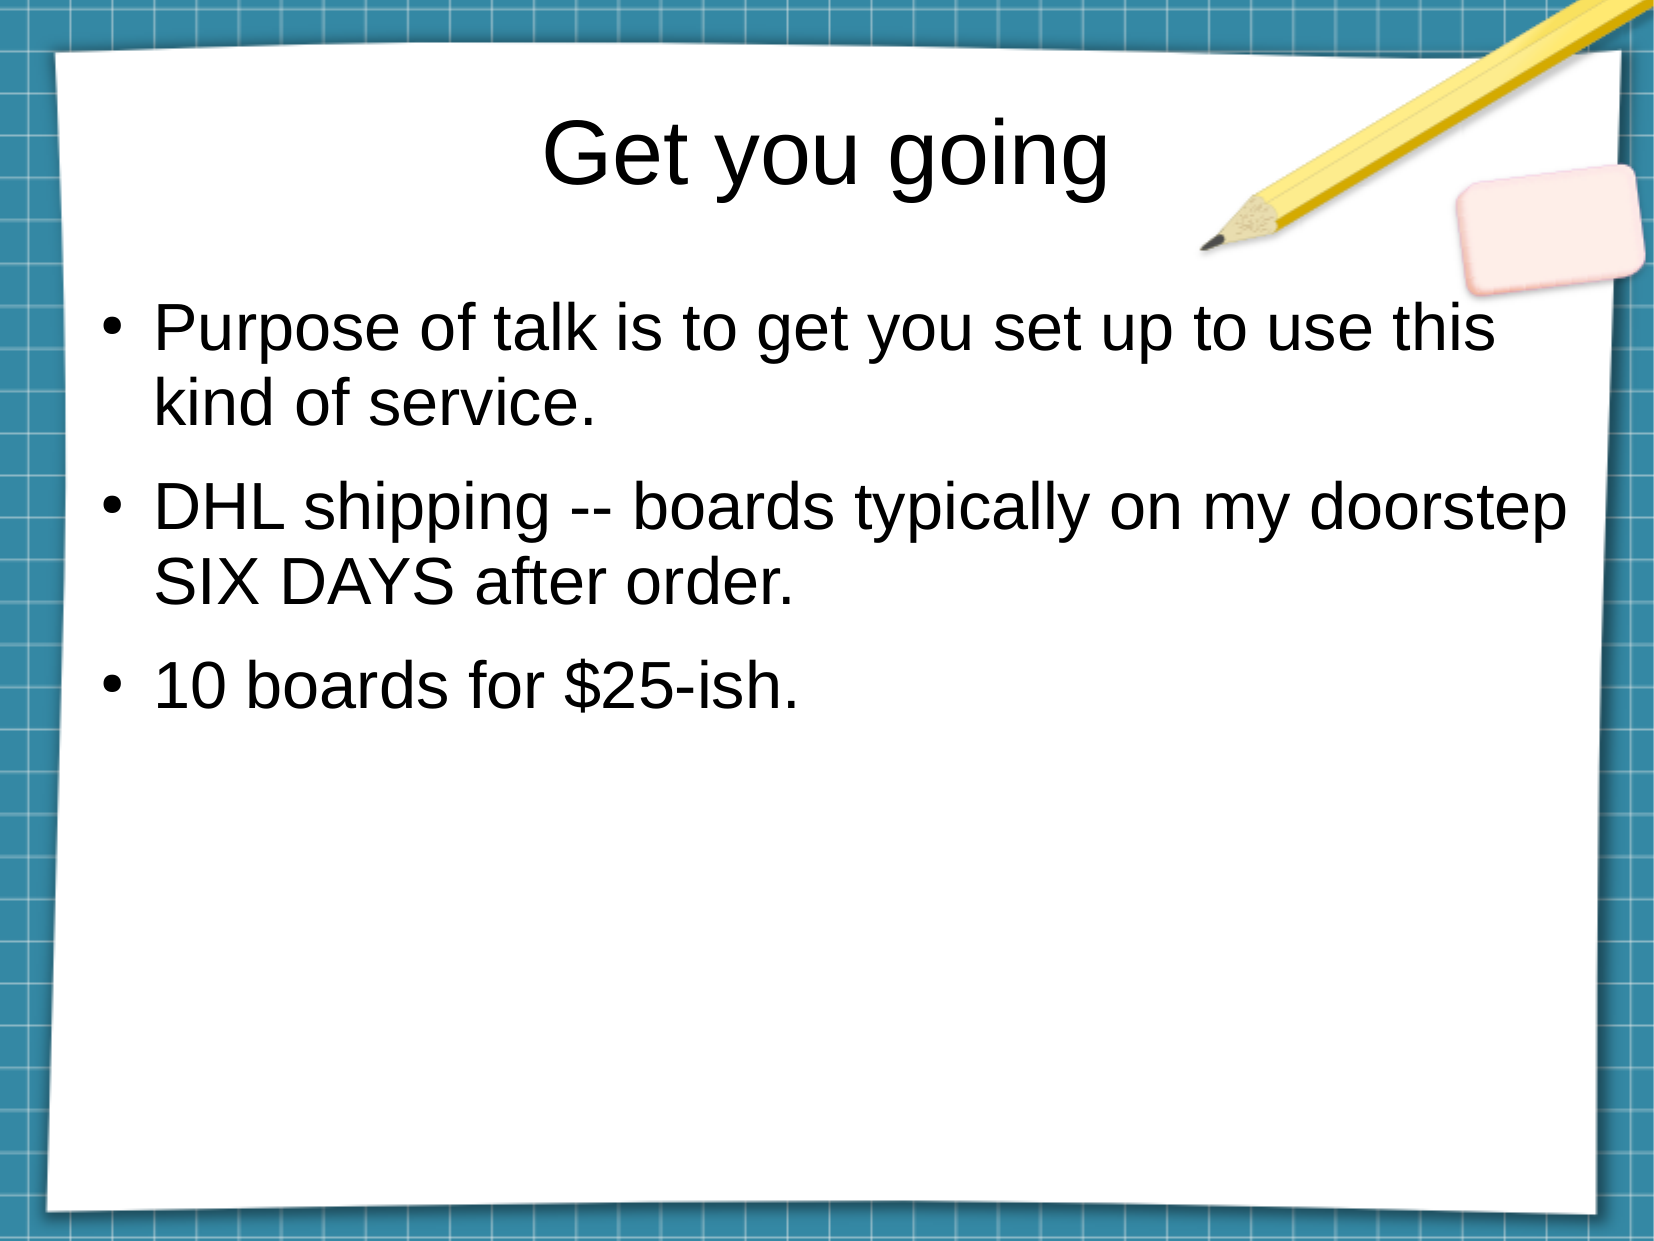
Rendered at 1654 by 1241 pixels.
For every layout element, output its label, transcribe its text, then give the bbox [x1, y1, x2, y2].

list Purpose of talk is to get you set up to use this kind of service. DHL shipping -- boards typically on my doorstep SIX DAYS after order. 10 boards for $25-ish. [82, 290, 1571, 1010]
picture [0, 0, 1654, 1241]
title Get you going [82, 49, 1571, 257]
